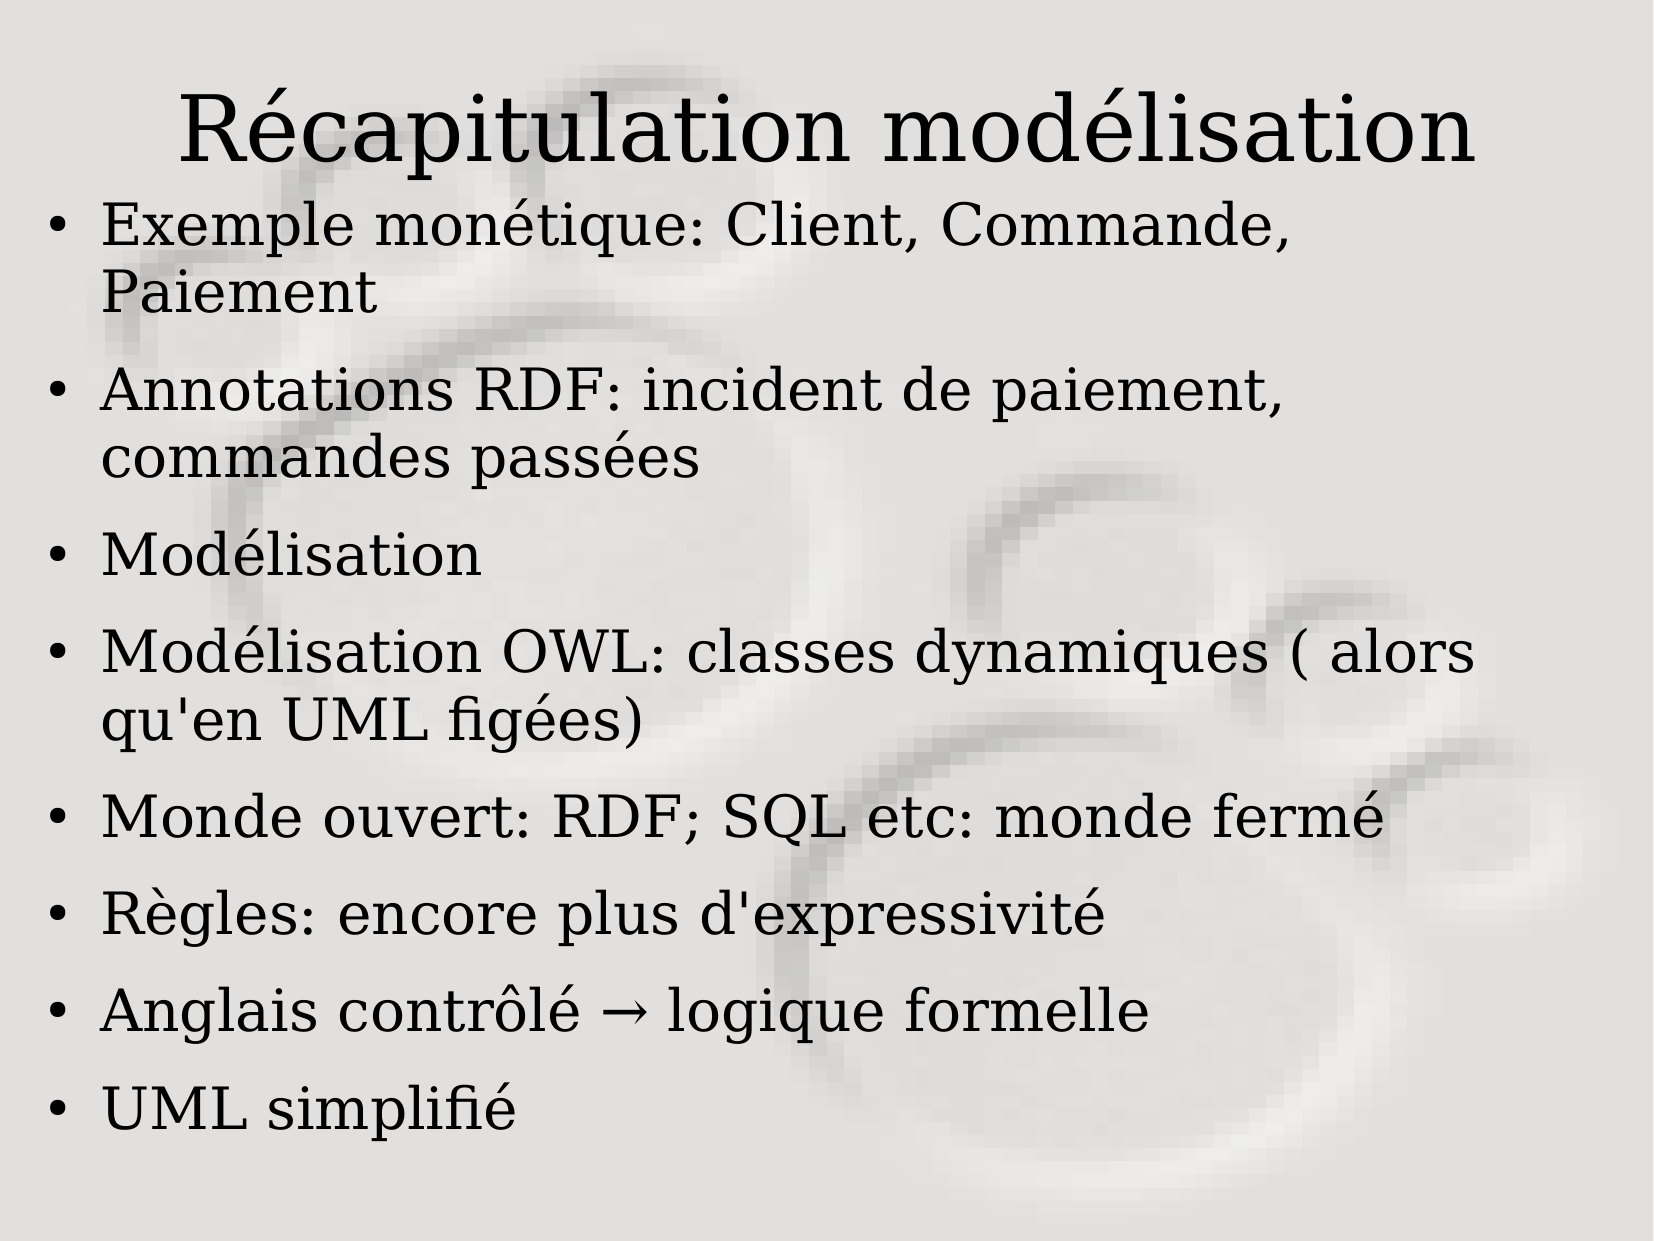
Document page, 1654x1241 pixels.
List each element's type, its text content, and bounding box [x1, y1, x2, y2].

title Récapitulation modélisation [121, 25, 1534, 191]
picture [0, 0, 1654, 1241]
list Exemple monétique: Client, Commande, Paiement Annotations RDF: incident de paiement, commandes passées Modélisation Modélisation OWL: classes dynamiques ( alors qu'en UML figées) Monde ouvert: RDF; SQL etc: monde fermé Règles: encore plus d'expressivité Anglais contrôlé → logique formelle UML simplifié [29, 191, 1565, 1143]
